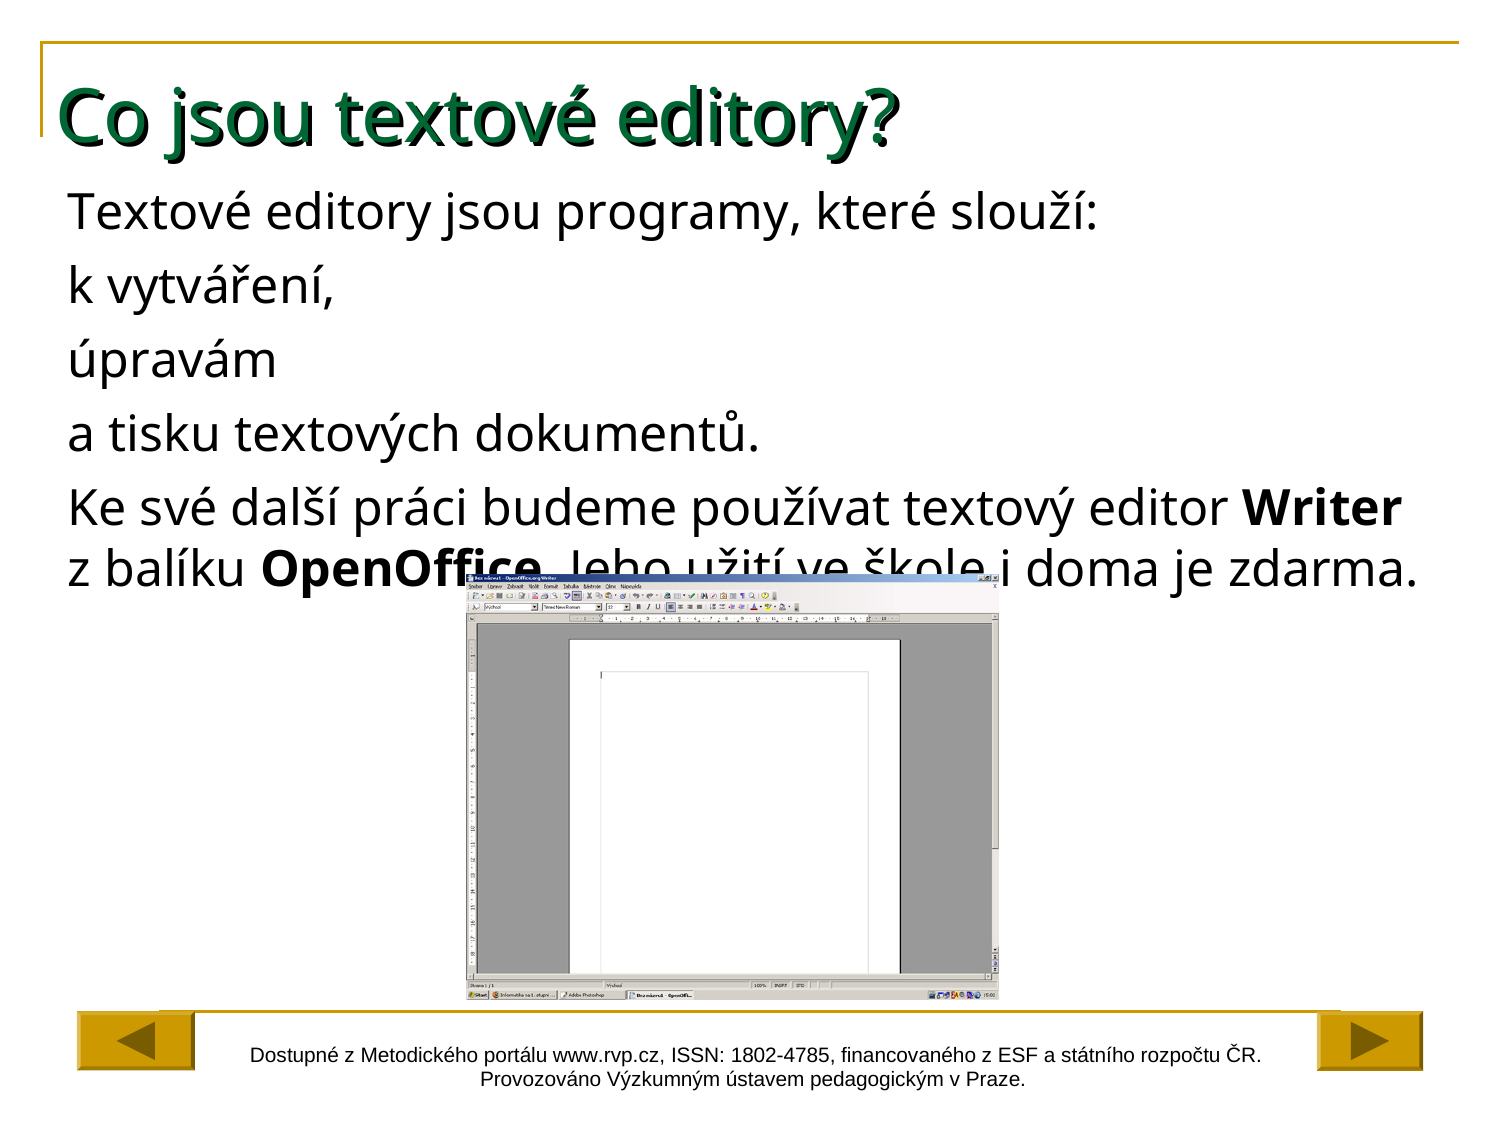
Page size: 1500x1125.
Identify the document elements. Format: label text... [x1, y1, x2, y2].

text_box [1318, 1011, 1424, 1071]
picture [466, 574, 999, 1000]
title Co jsou textové editory? [41, 54, 1211, 182]
text_box [78, 1011, 195, 1071]
list Textové editory jsou programy, které slouží: k vytváření, úpravám a tisku textových dokumentů. Ke své další práci budeme používat textový editor Writer z balíku OpenOffice. Jeho užití ve škole i doma je zdarma. [53, 172, 1447, 988]
